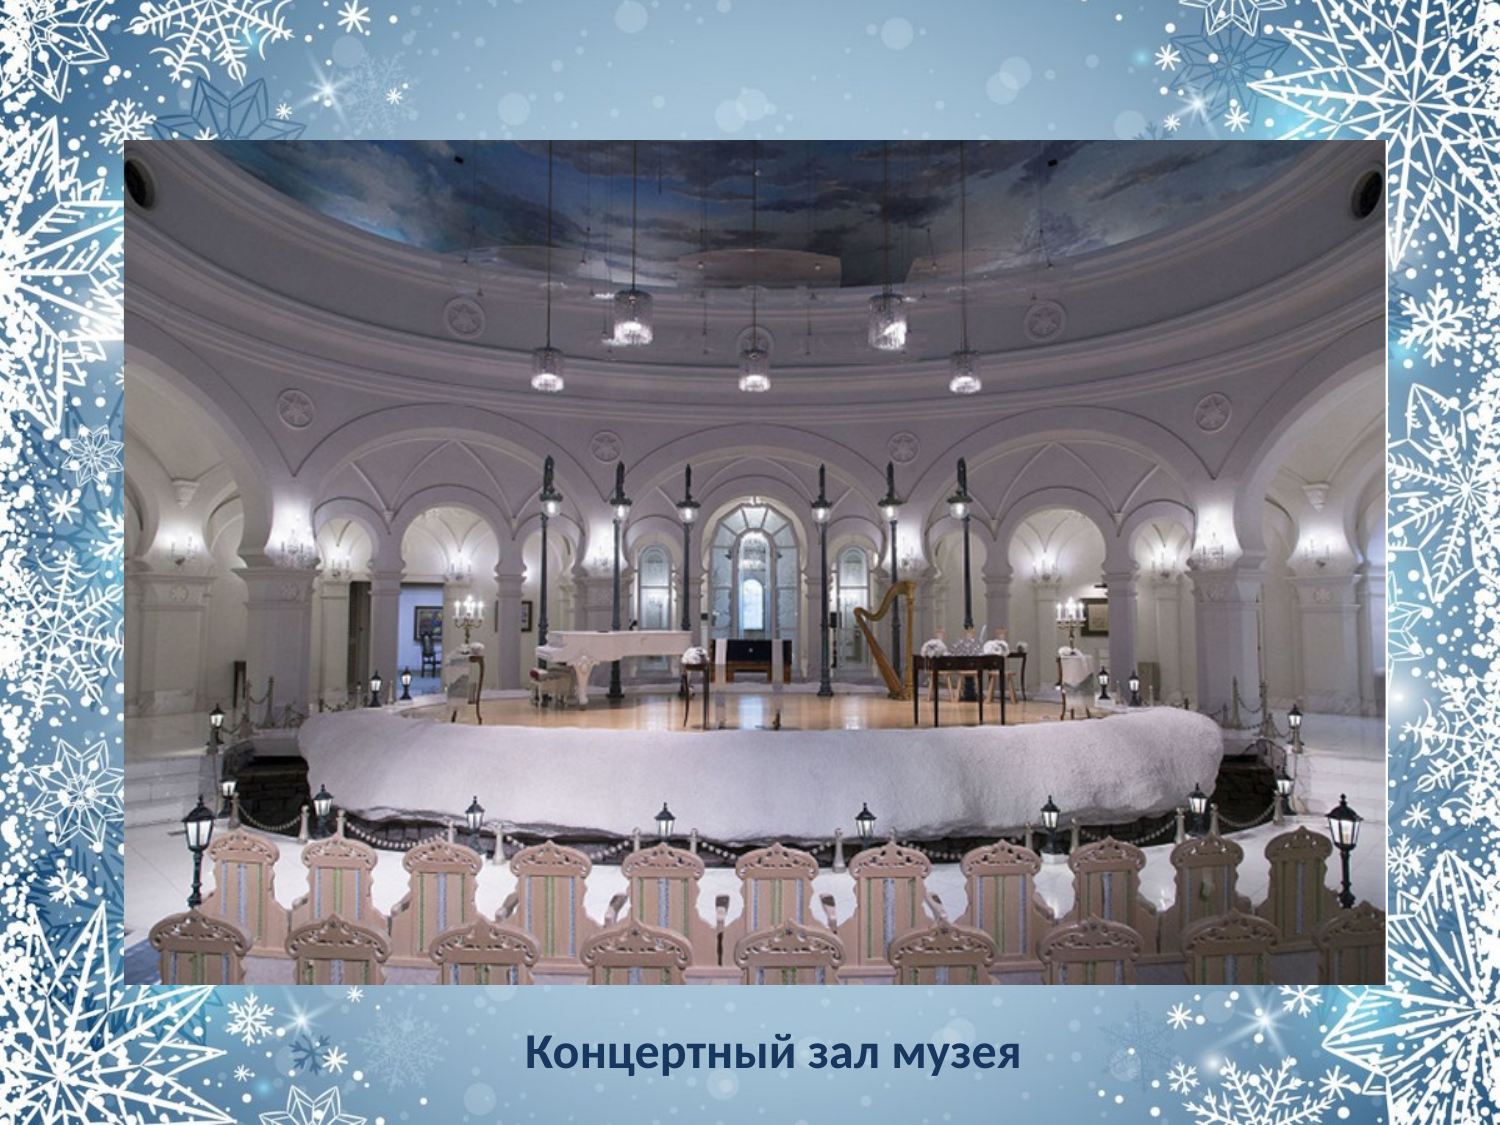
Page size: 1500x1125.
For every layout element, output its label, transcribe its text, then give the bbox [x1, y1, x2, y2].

text_box Концертный зал музея [218, 1011, 1329, 1088]
picture [0, 0, 1500, 1125]
